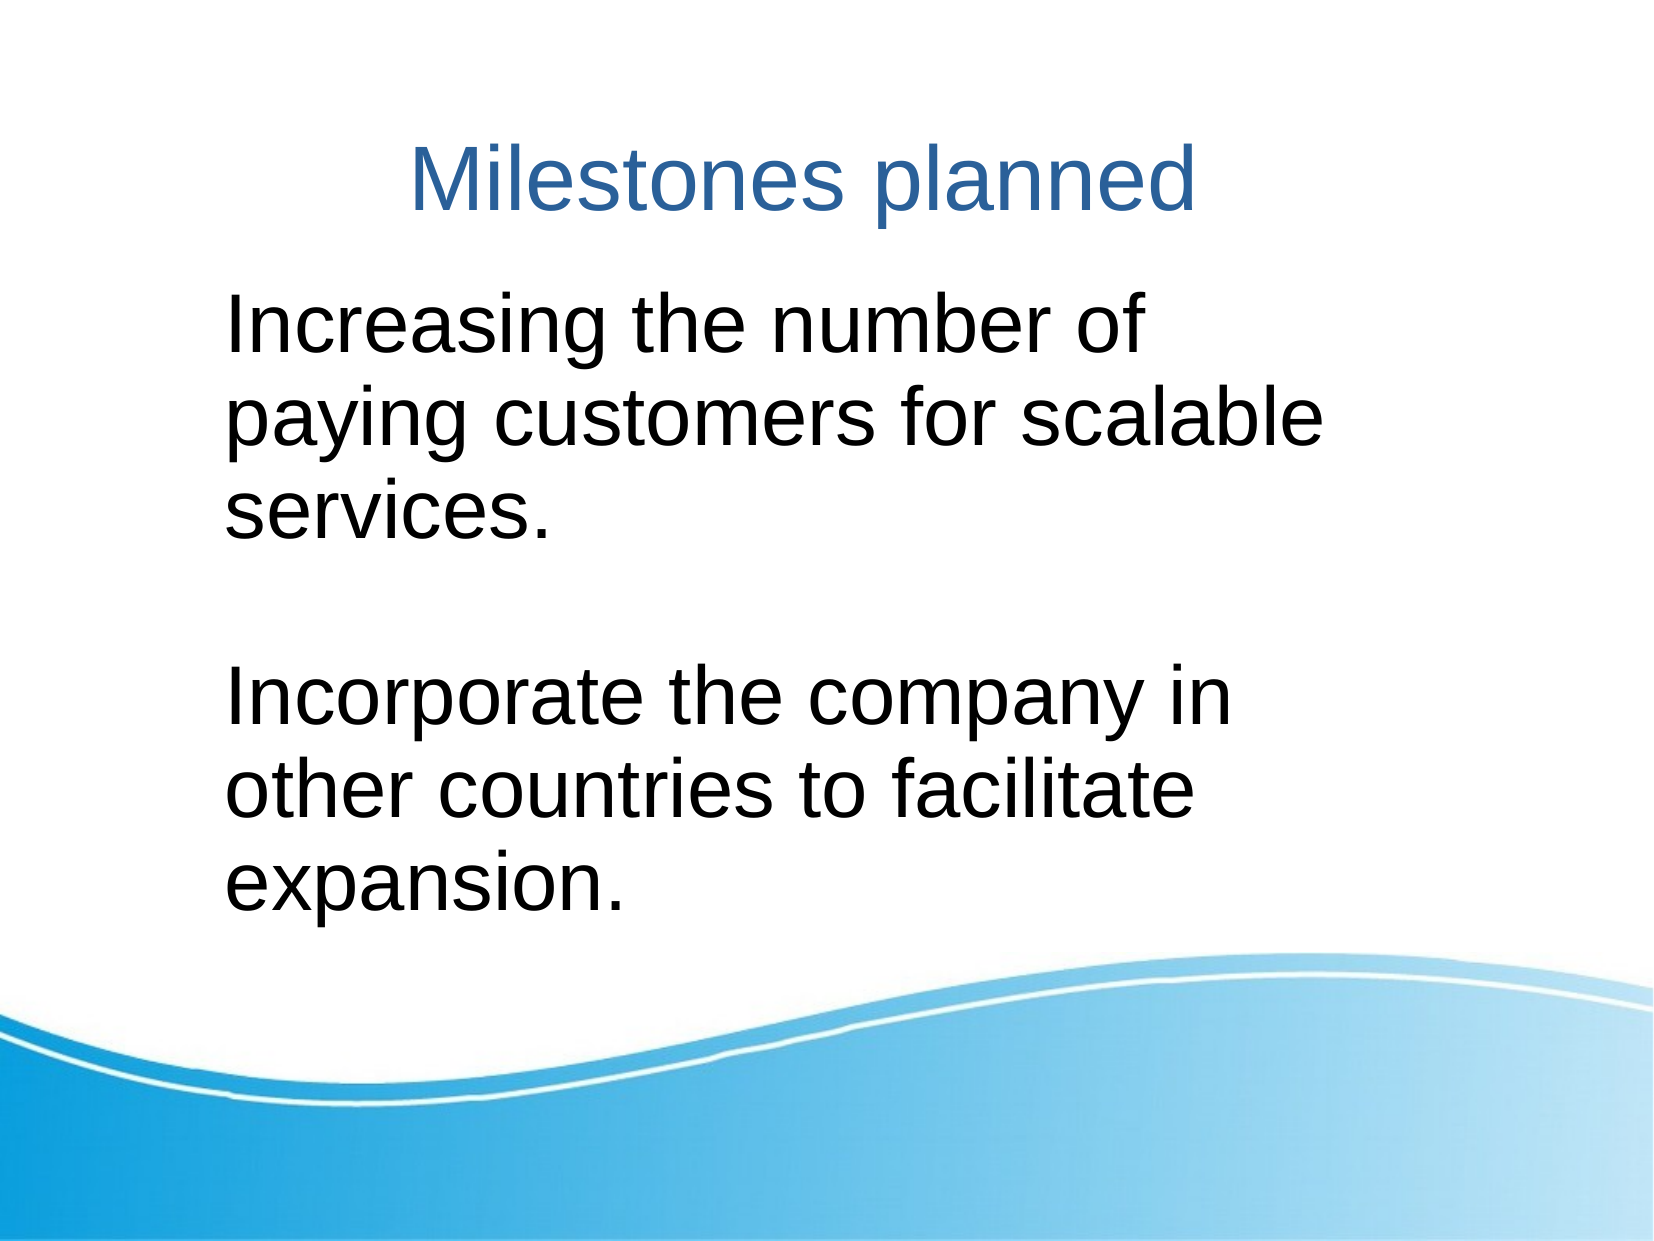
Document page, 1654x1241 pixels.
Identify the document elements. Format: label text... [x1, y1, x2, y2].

title Milestones planned [60, 75, 1549, 283]
text_box Increasing the number of paying customers for scalable services. Incorporate the company in other countries to facilitate expansion. [210, 270, 1366, 956]
picture [0, 952, 1654, 1241]
